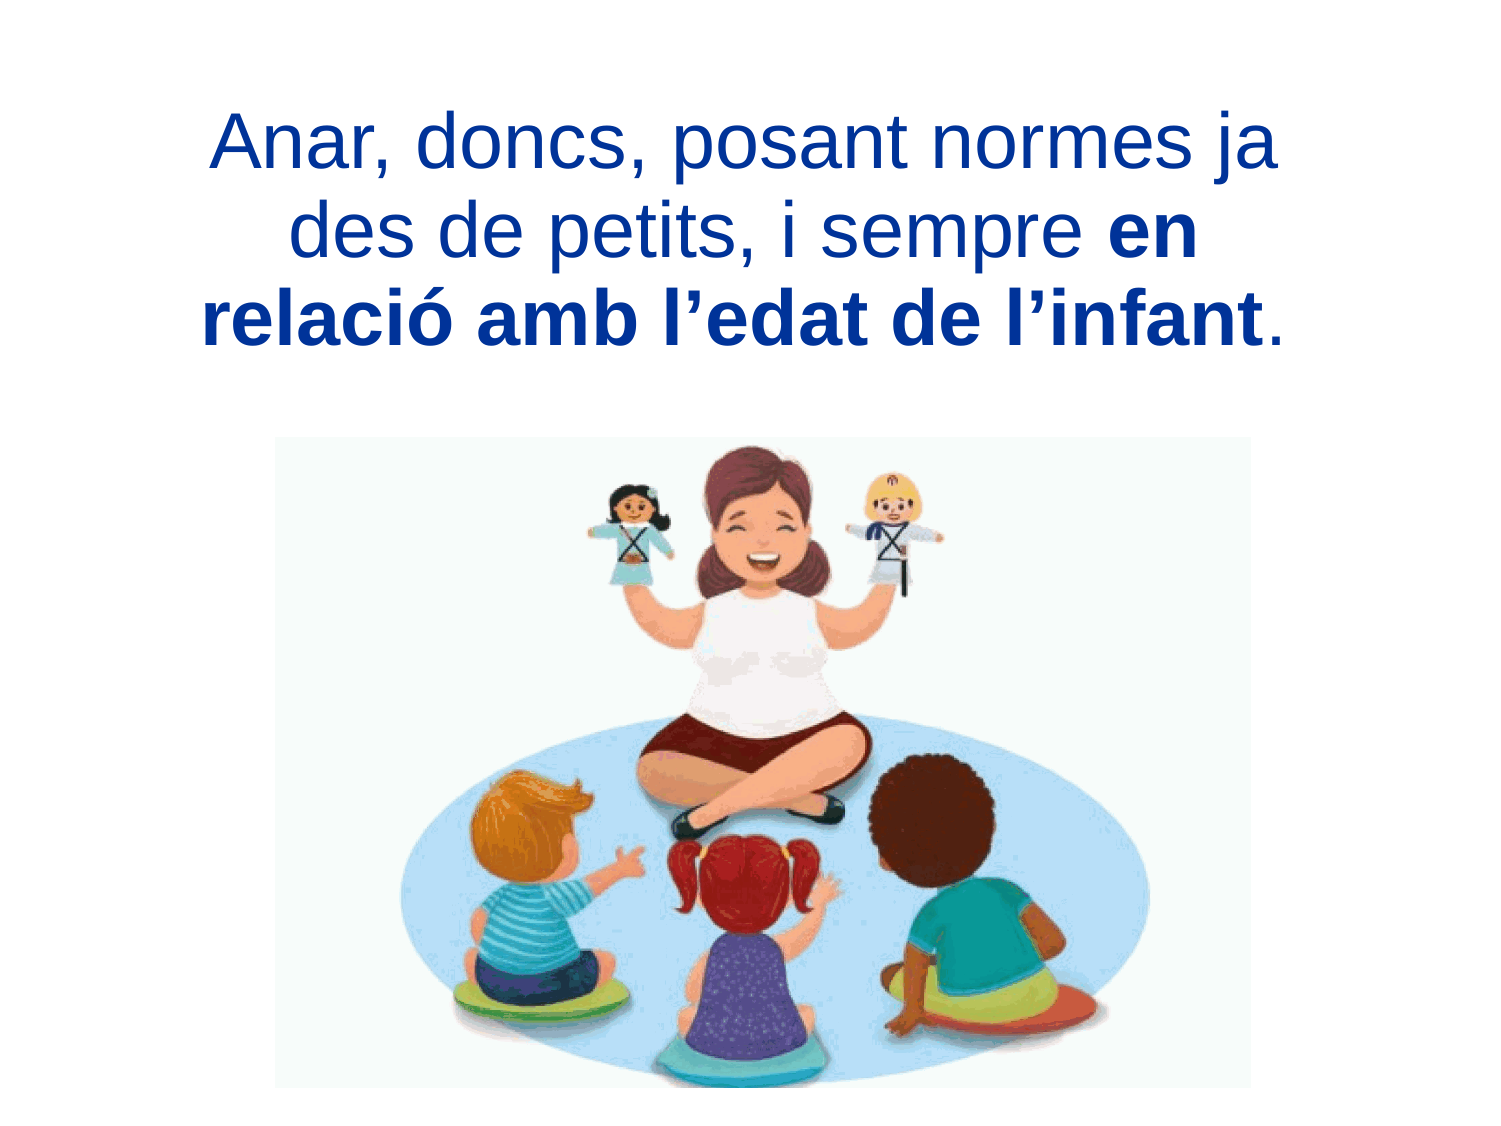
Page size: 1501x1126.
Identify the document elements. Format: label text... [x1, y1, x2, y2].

picture [275, 437, 1251, 1088]
text_box Anar, doncs, posant normes ja des de petits, i sempre en relació amb l’edat de l’infant. [175, 89, 1313, 391]
